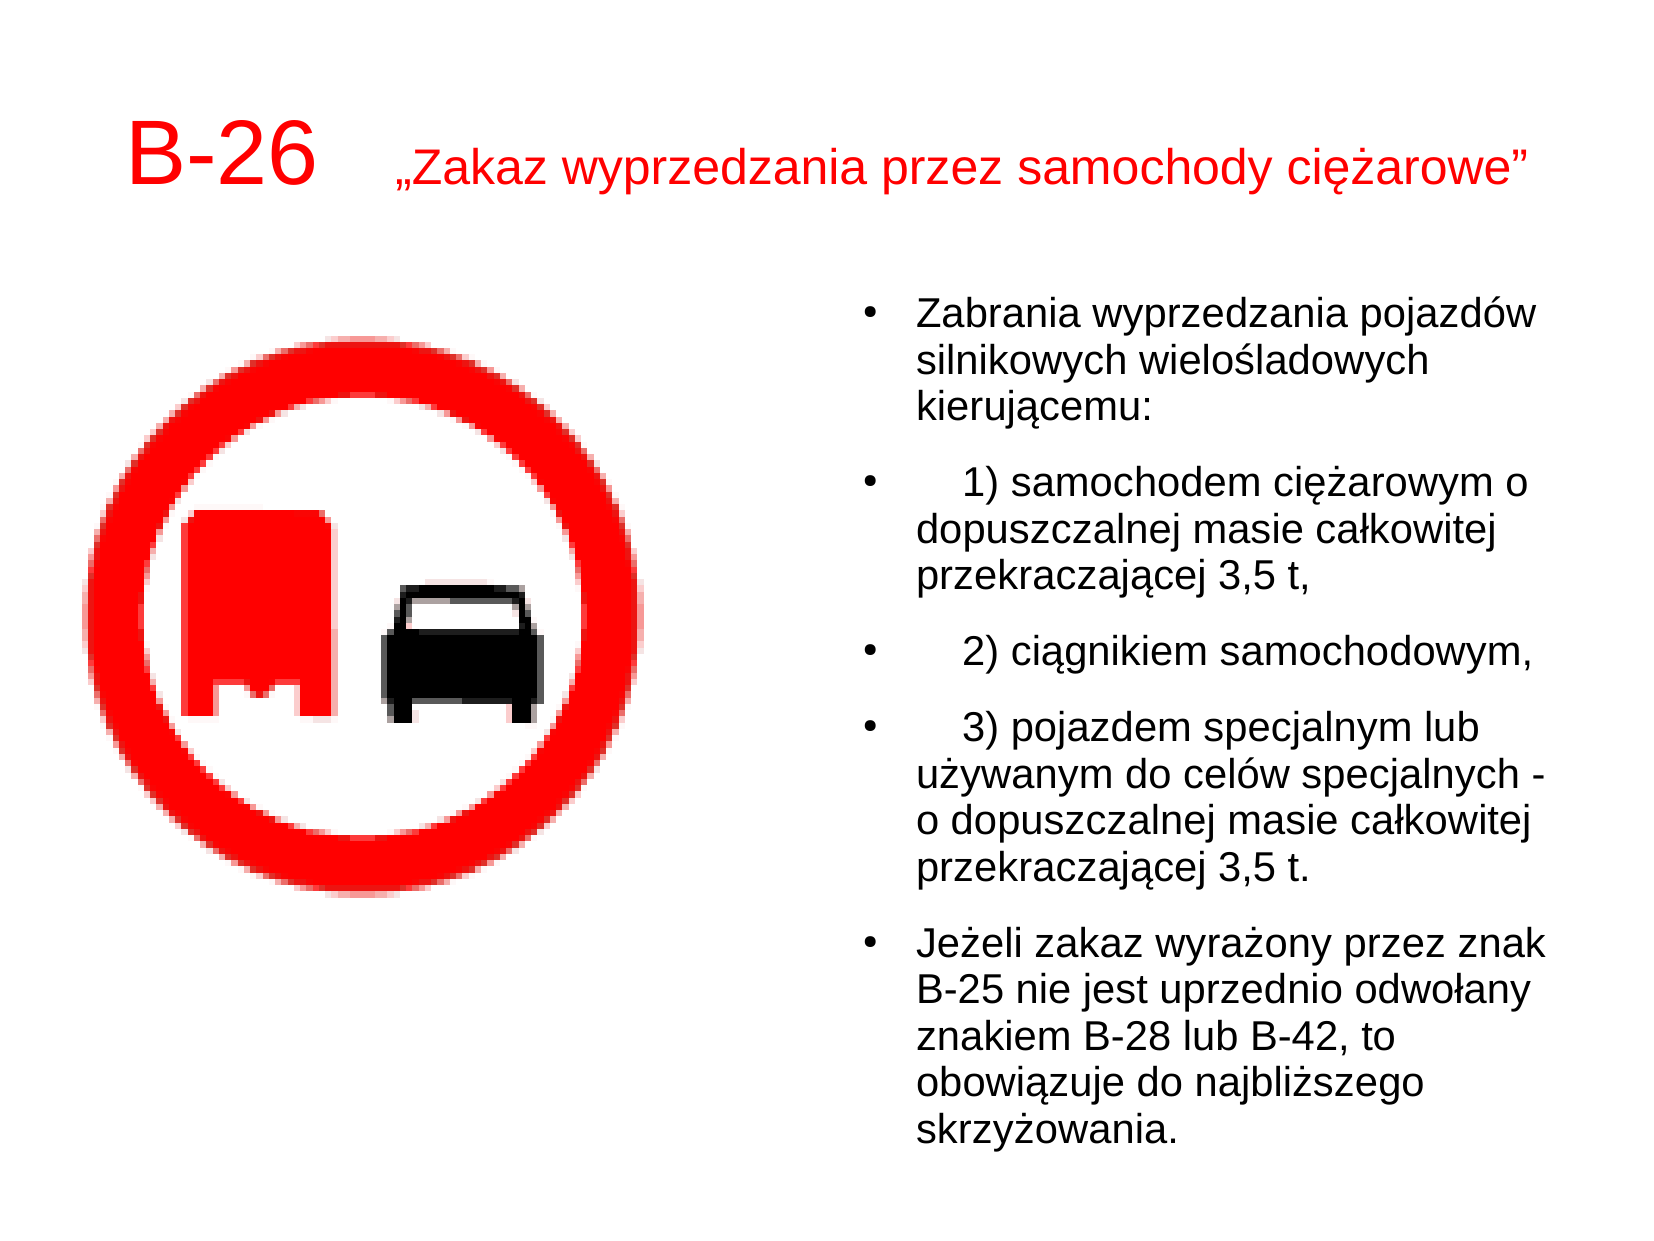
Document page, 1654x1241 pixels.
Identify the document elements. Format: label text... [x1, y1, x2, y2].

title B-26 „Zakaz wyprzedzania przez samochody ciężarowe” [82, 56, 1571, 250]
picture [82, 336, 644, 898]
list Zabrania wyprzedzania pojazdów silnikowych wielośladowych kierującemu: 1) samochodem ciężarowym o dopuszczalnej masie całkowitej przekraczającej 3,5 t, 2) ciągnikiem samochodowym, 3) pojazdem specjalnym lub używanym do celów specjalnych - o dopuszczalnej masie całkowitej przekraczającej 3,5 t. Jeżeli zakaz wyrażony przez znak B-25 nie jest uprzednio odwołany znakiem B-28 lub B-42, to obowiązuje do najbliższego skrzyżowania. [845, 290, 1572, 1157]
